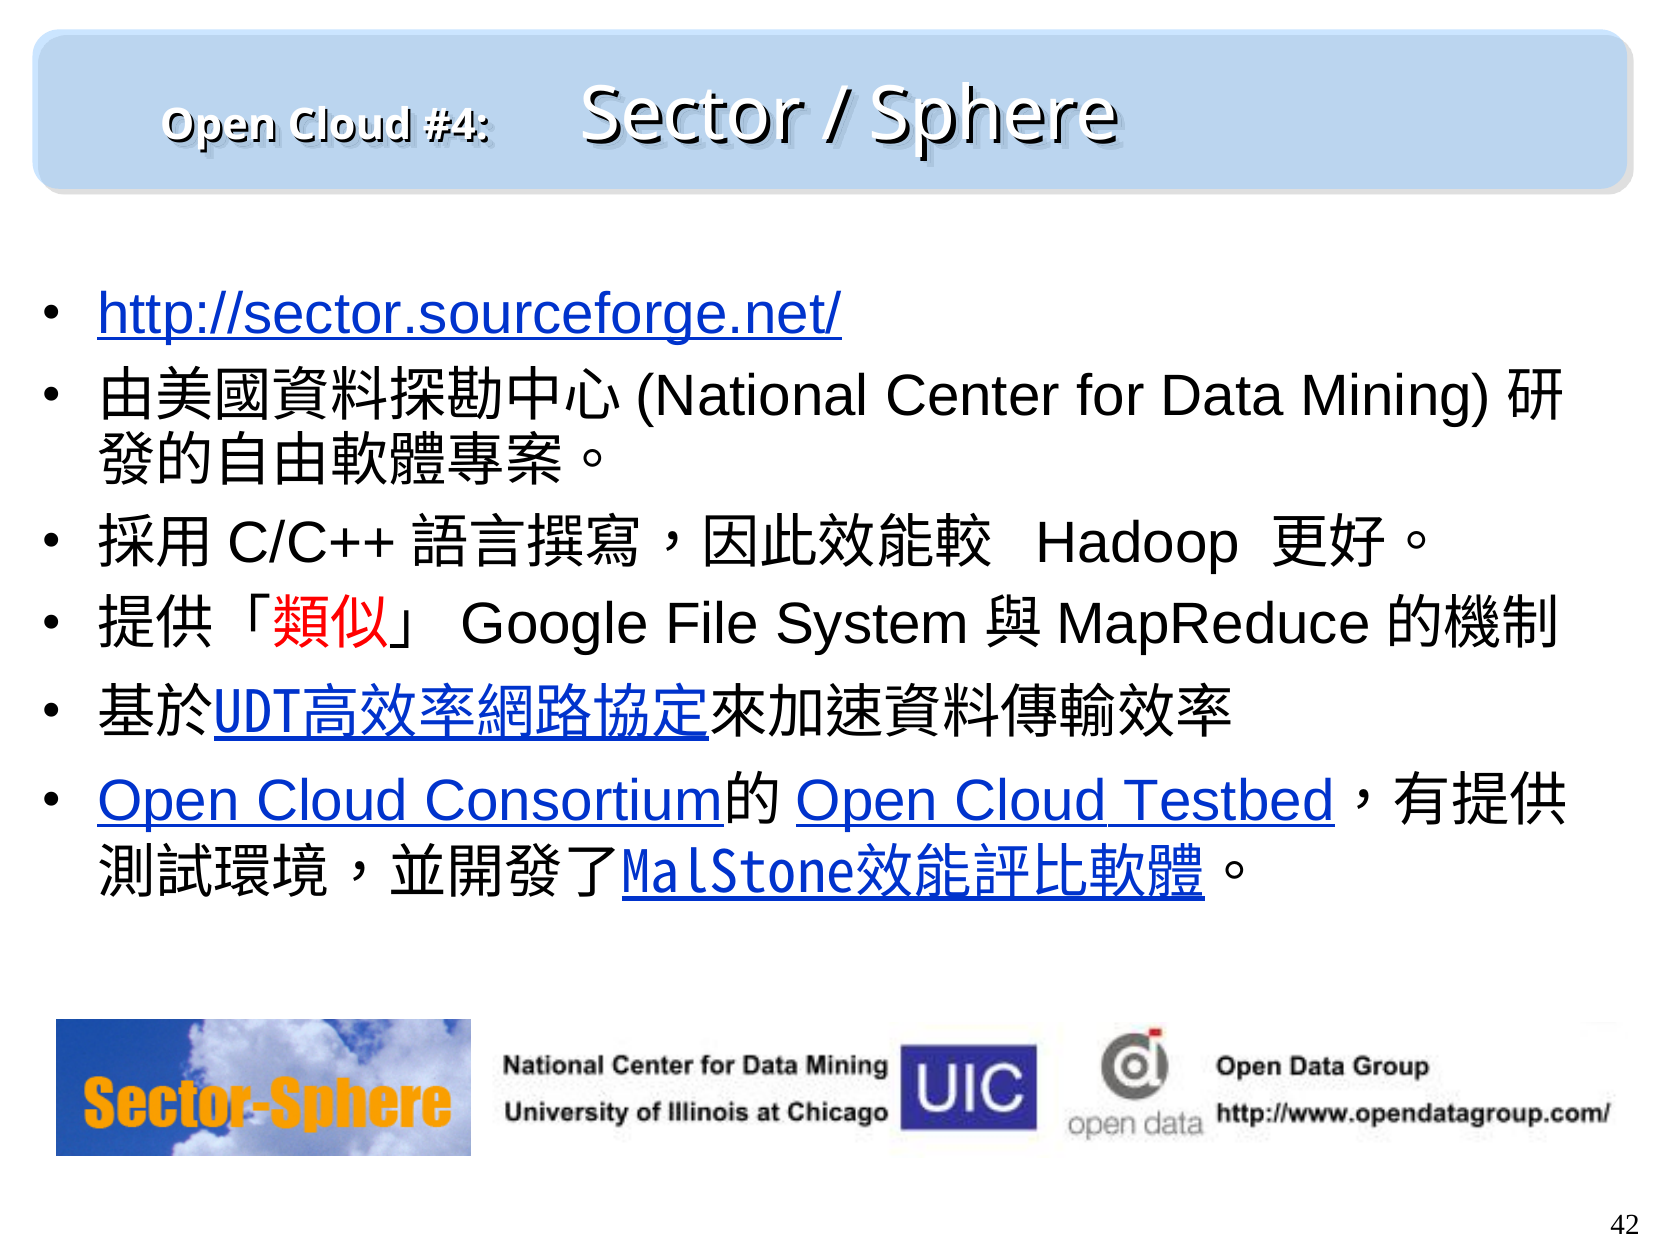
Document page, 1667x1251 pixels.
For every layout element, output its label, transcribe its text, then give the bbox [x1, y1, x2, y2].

text_box Open Cloud #4: Sector / Sphere [32, 29, 1628, 189]
picture [56, 1019, 471, 1156]
text_box http://sector.sourceforge.net/ 由美國資料探勘中心(National Center for Data Mining)研發的自由軟體專案。 採用C/C++語言撰寫，因此效能較 Hadoop 更好。 提供「類似」Google File System與MapReduce的機制 基於UDT高效率網路協定來加速資料傳輸效率 Open Cloud Consortium的Open Cloud Testbed，有提供測試環境，並開發了MalStone效能評比軟體。 [41, 277, 1607, 1046]
picture [476, 1021, 1629, 1158]
